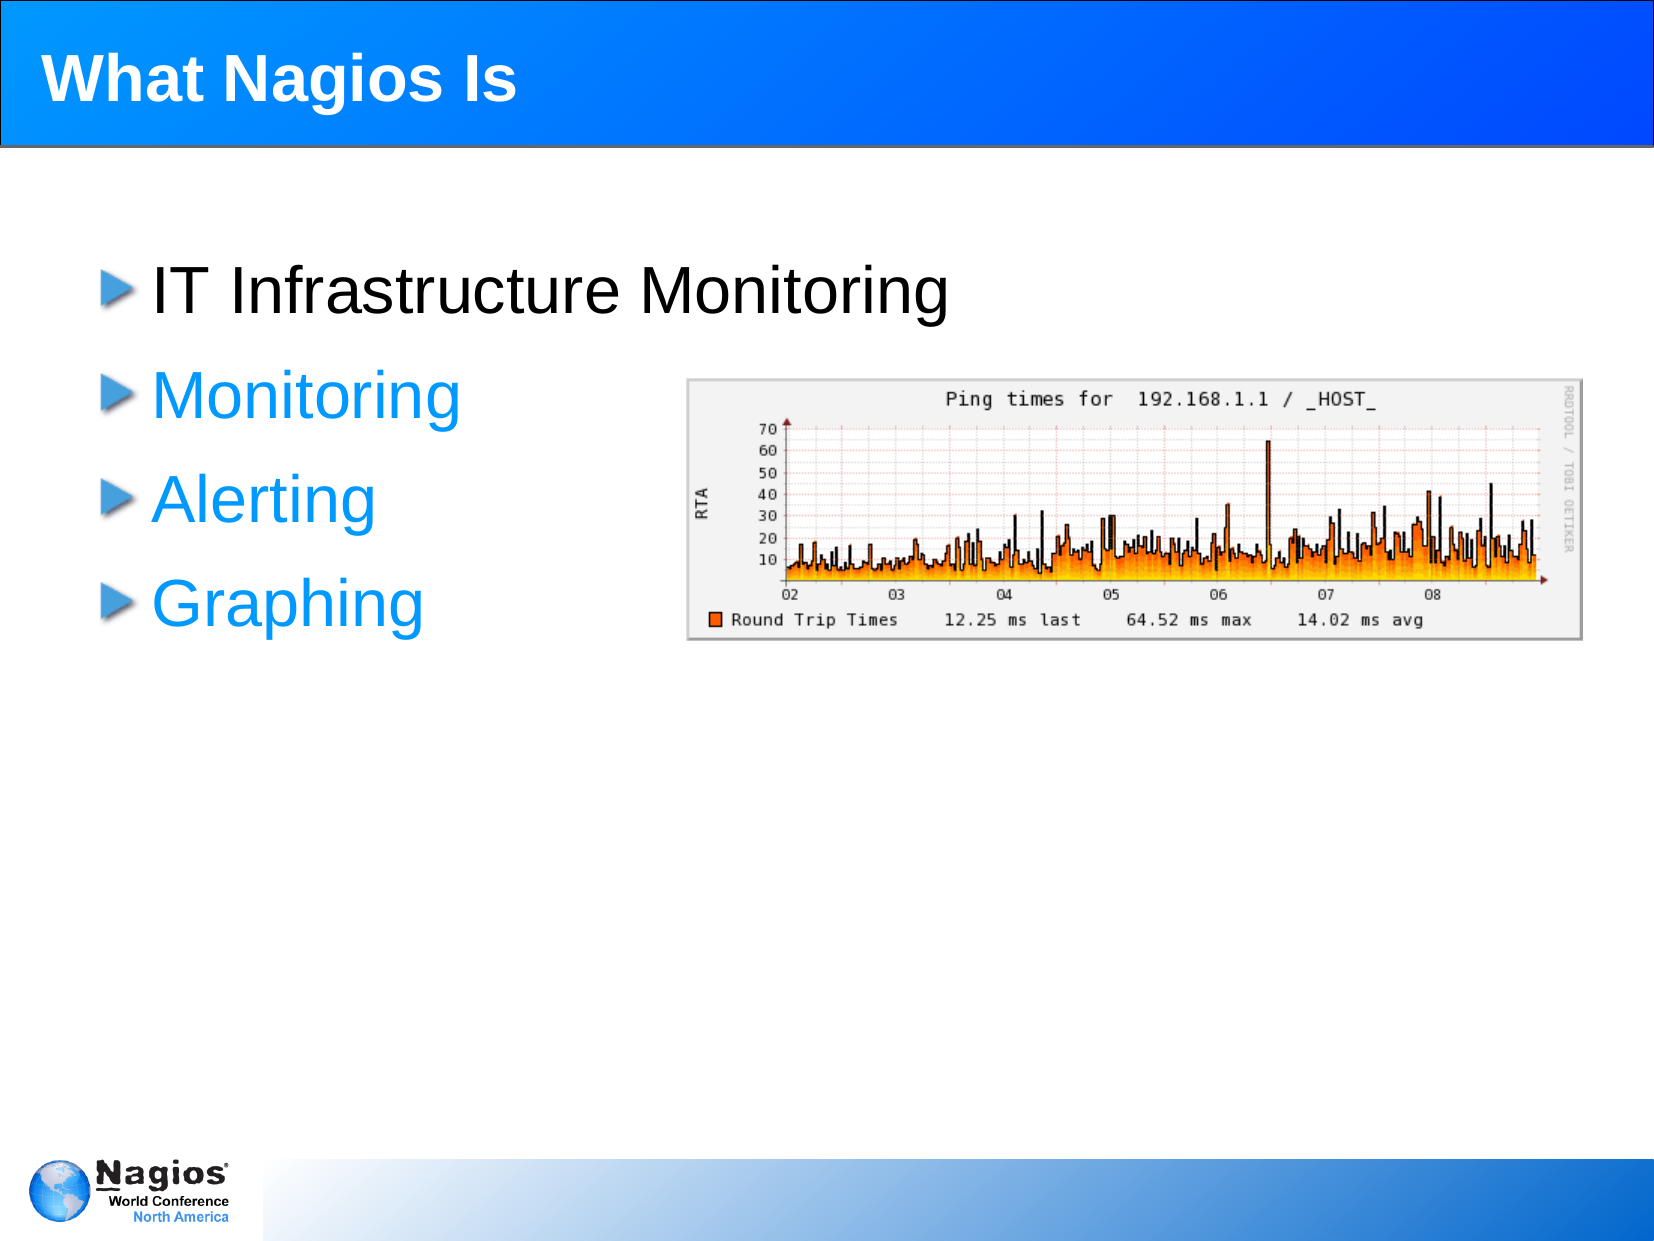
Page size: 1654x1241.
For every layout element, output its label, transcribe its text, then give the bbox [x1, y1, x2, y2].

picture [682, 374, 1583, 644]
title What Nagios Is [41, 29, 1248, 127]
picture [29, 1159, 229, 1235]
list IT Infrastructure Monitoring Monitoring Alerting Graphing [80, 253, 1569, 1072]
